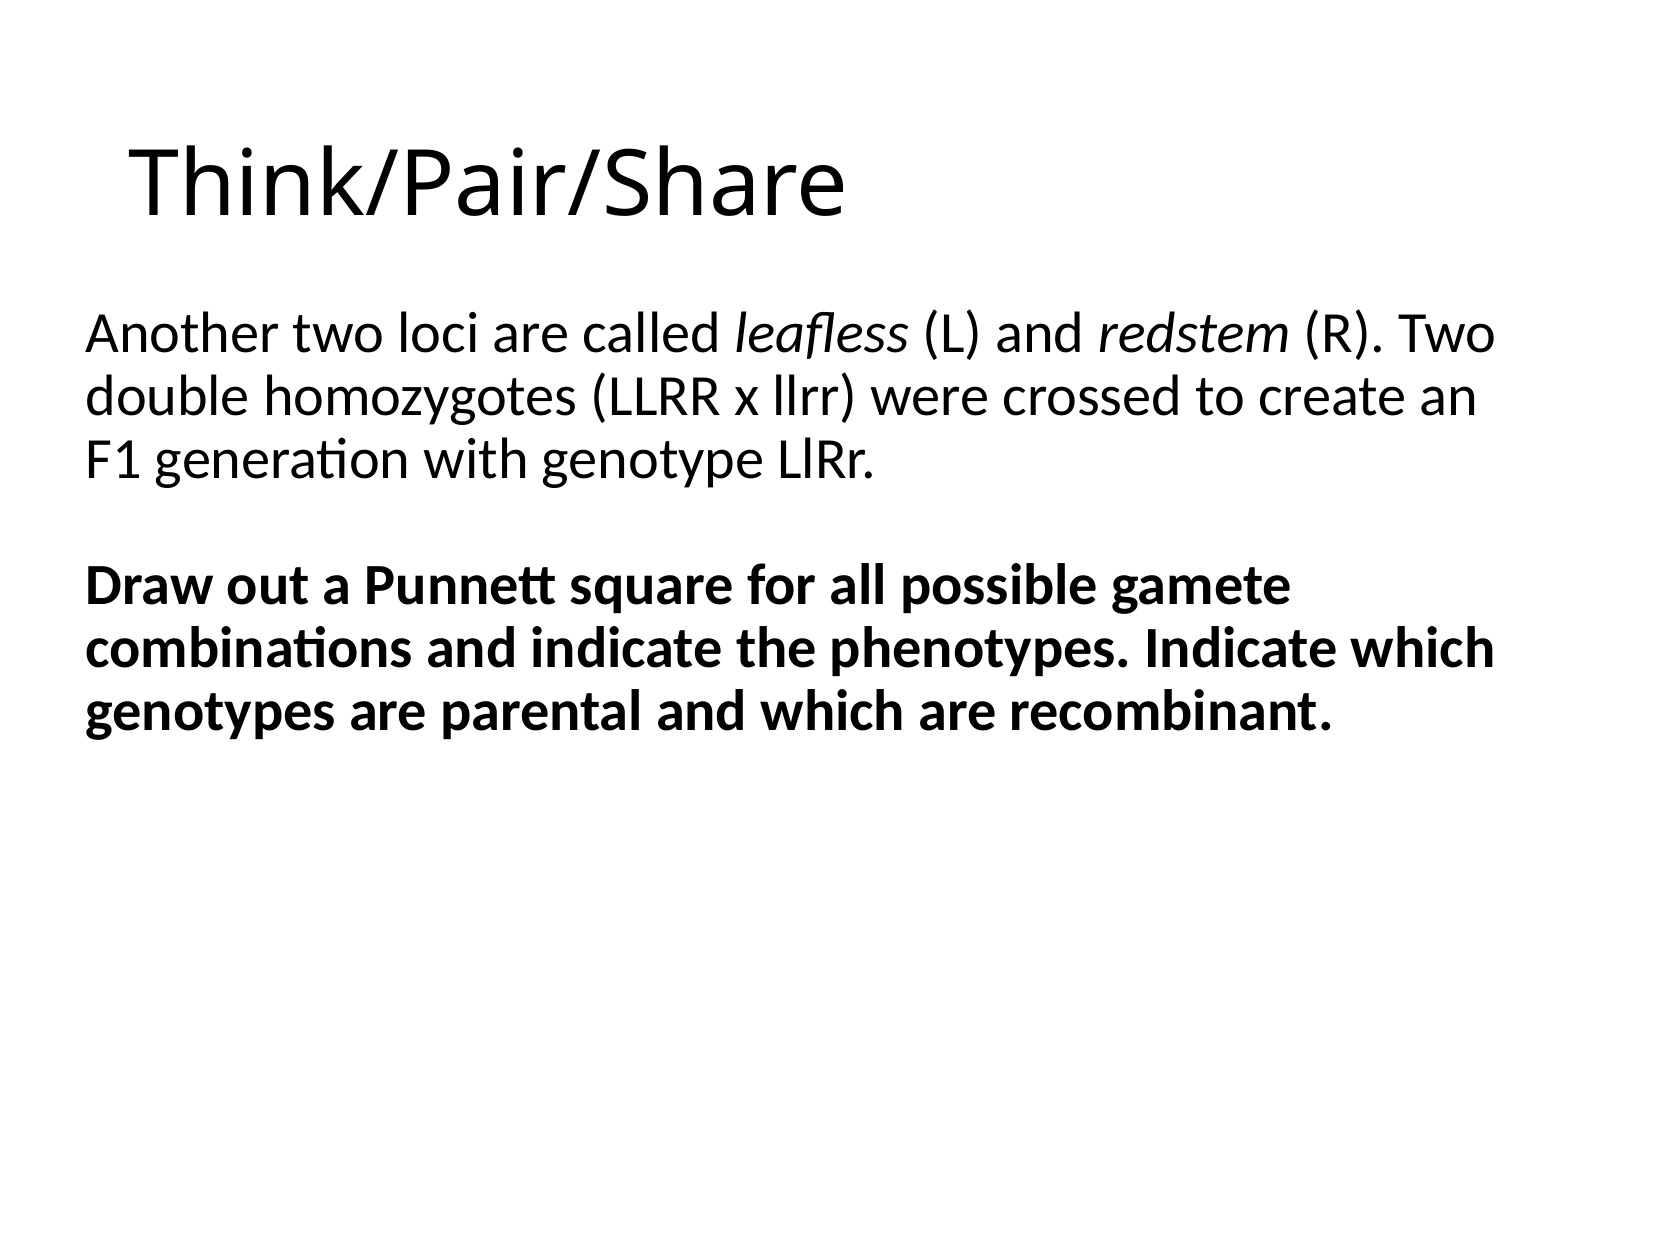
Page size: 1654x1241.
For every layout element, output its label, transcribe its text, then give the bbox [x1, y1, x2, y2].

text_box Think/Pair/Share [113, 65, 1539, 295]
text_box Another two loci are called leafless (L) and redstem (R). Two double homozygotes (LLRR x llrr) were crossed to create an F1 generation with genotype LlRr. Draw out a Punnett square for all possible gamete combinations and indicate the phenotypes. Indicate which genotypes are parental and which are recombinant. [70, 295, 1548, 1170]
